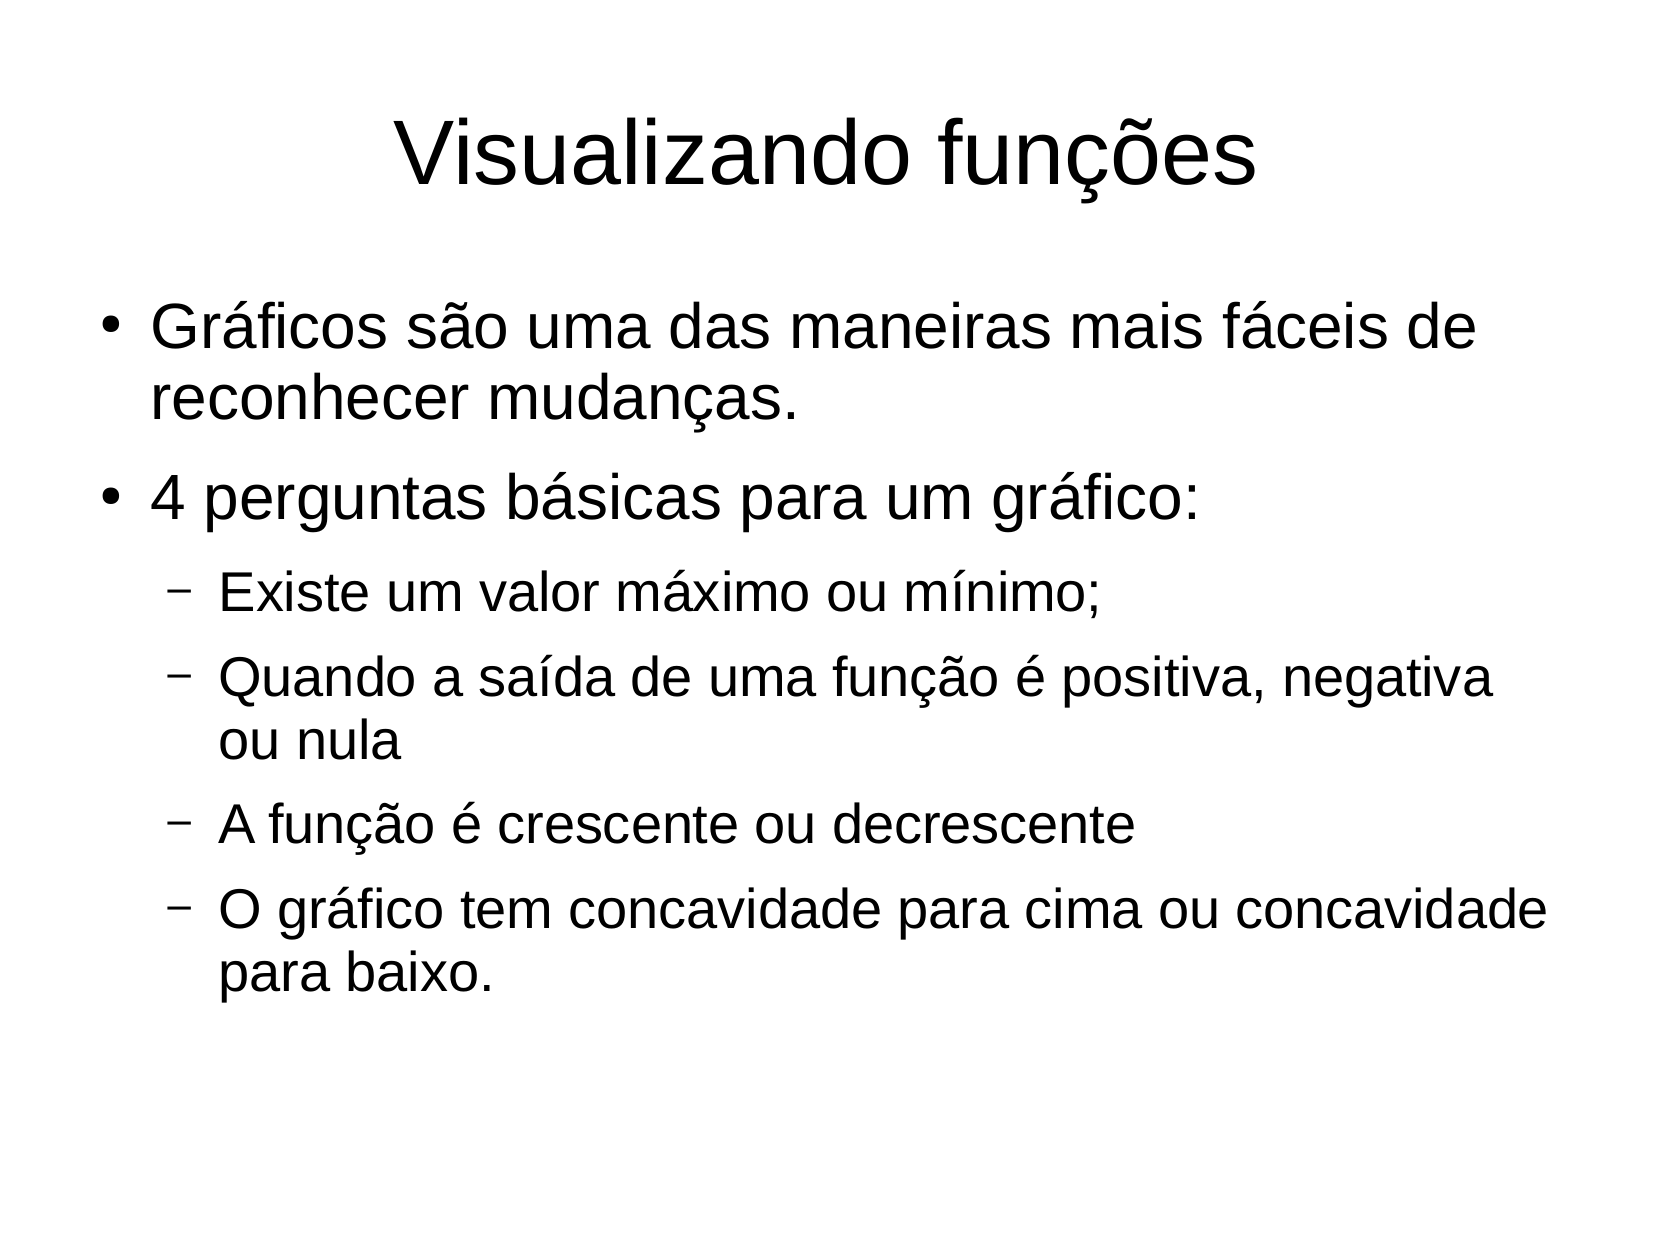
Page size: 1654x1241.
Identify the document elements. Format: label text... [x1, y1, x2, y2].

list Gráficos são uma das maneiras mais fáceis de reconhecer mudanças. 4 perguntas básicas para um gráfico: Existe um valor máximo ou mínimo; Quando a saída de uma função é positiva, negativa ou nula A função é crescente ou decrescente O gráfico tem concavidade para cima ou concavidade para baixo. [82, 290, 1571, 1010]
title Visualizando funções [82, 49, 1571, 257]
